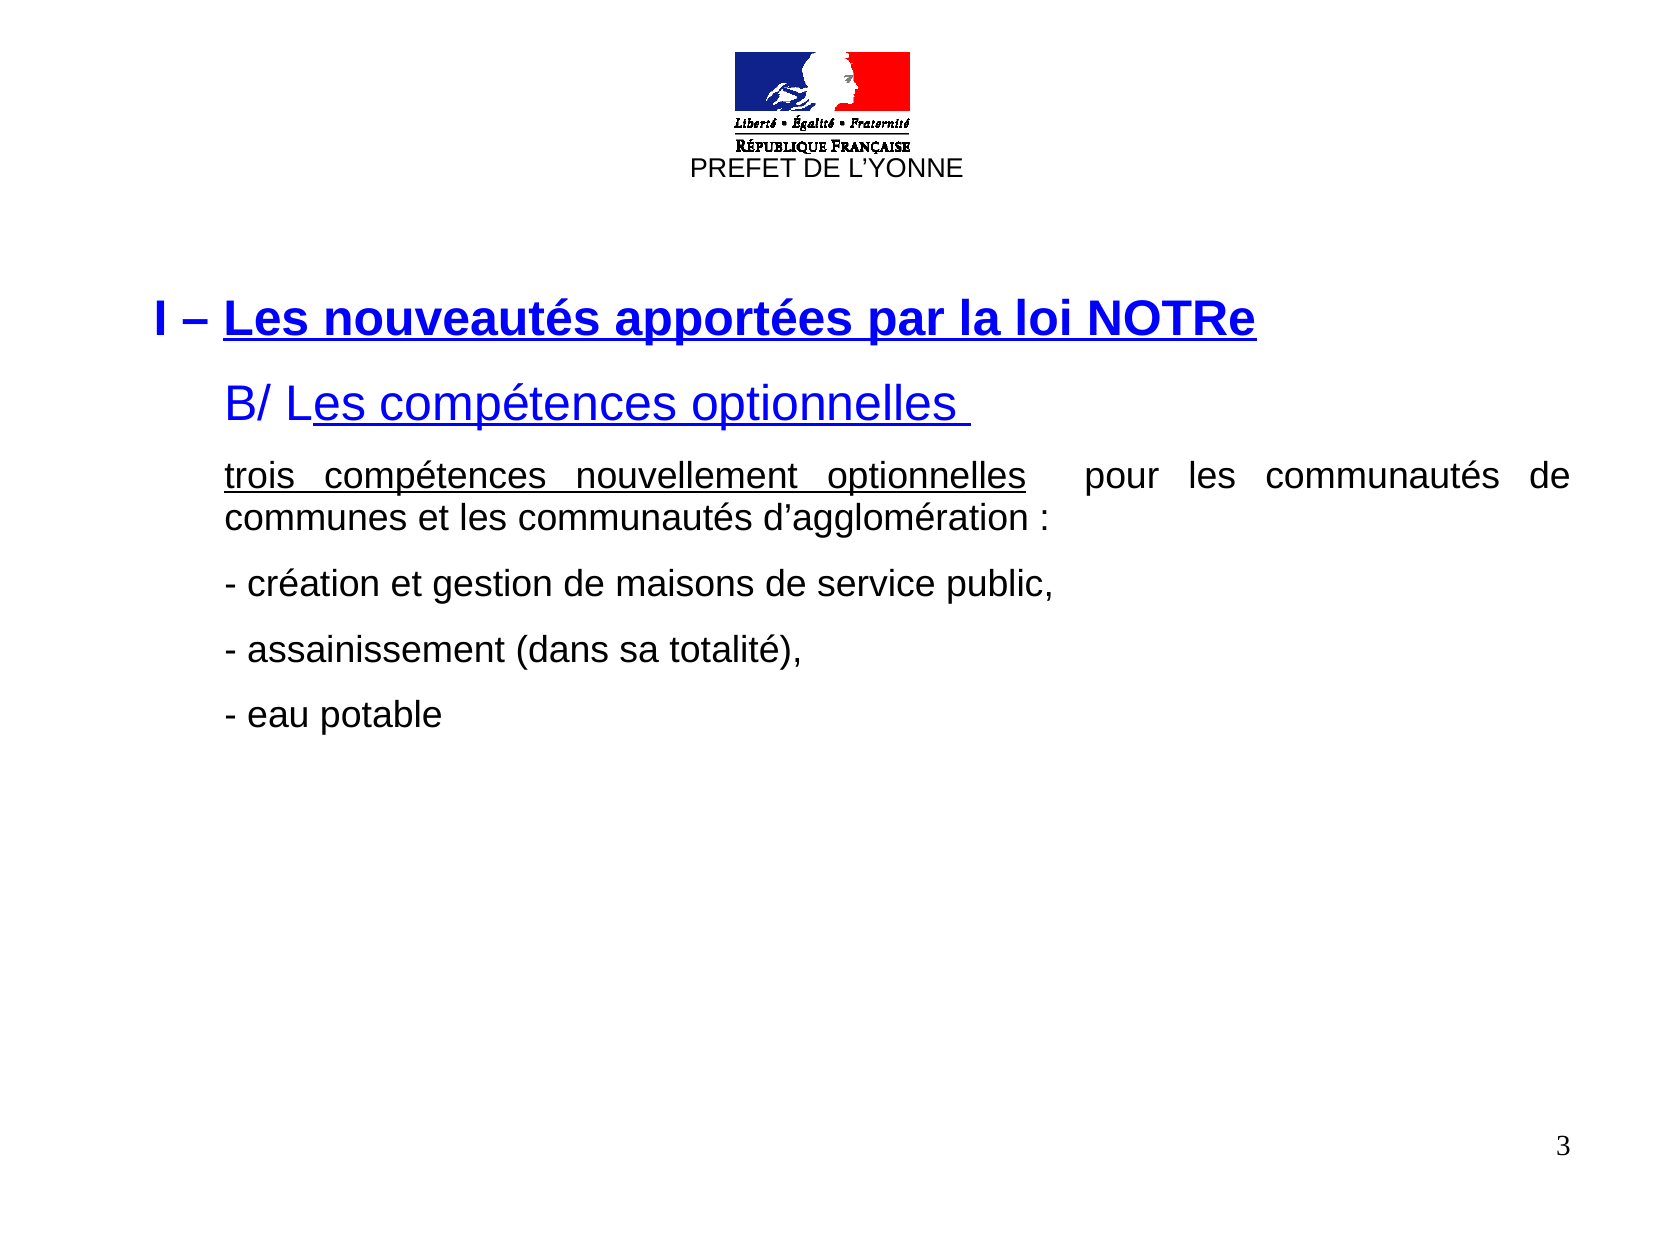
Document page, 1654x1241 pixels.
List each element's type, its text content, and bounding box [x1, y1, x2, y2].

list I – Les nouveautés apportées par la loi NOTRe B/ Les compétences optionnelles trois compétences nouvellement optionnelles pour les communautés de communes et les communautés d’agglomération : - création et gestion de maisons de service public, - assainissement (dans sa totalité), - eau potable [82, 290, 1571, 1134]
chart [733, 49, 910, 154]
title PREFET DE L’YONNE [82, 49, 1571, 257]
